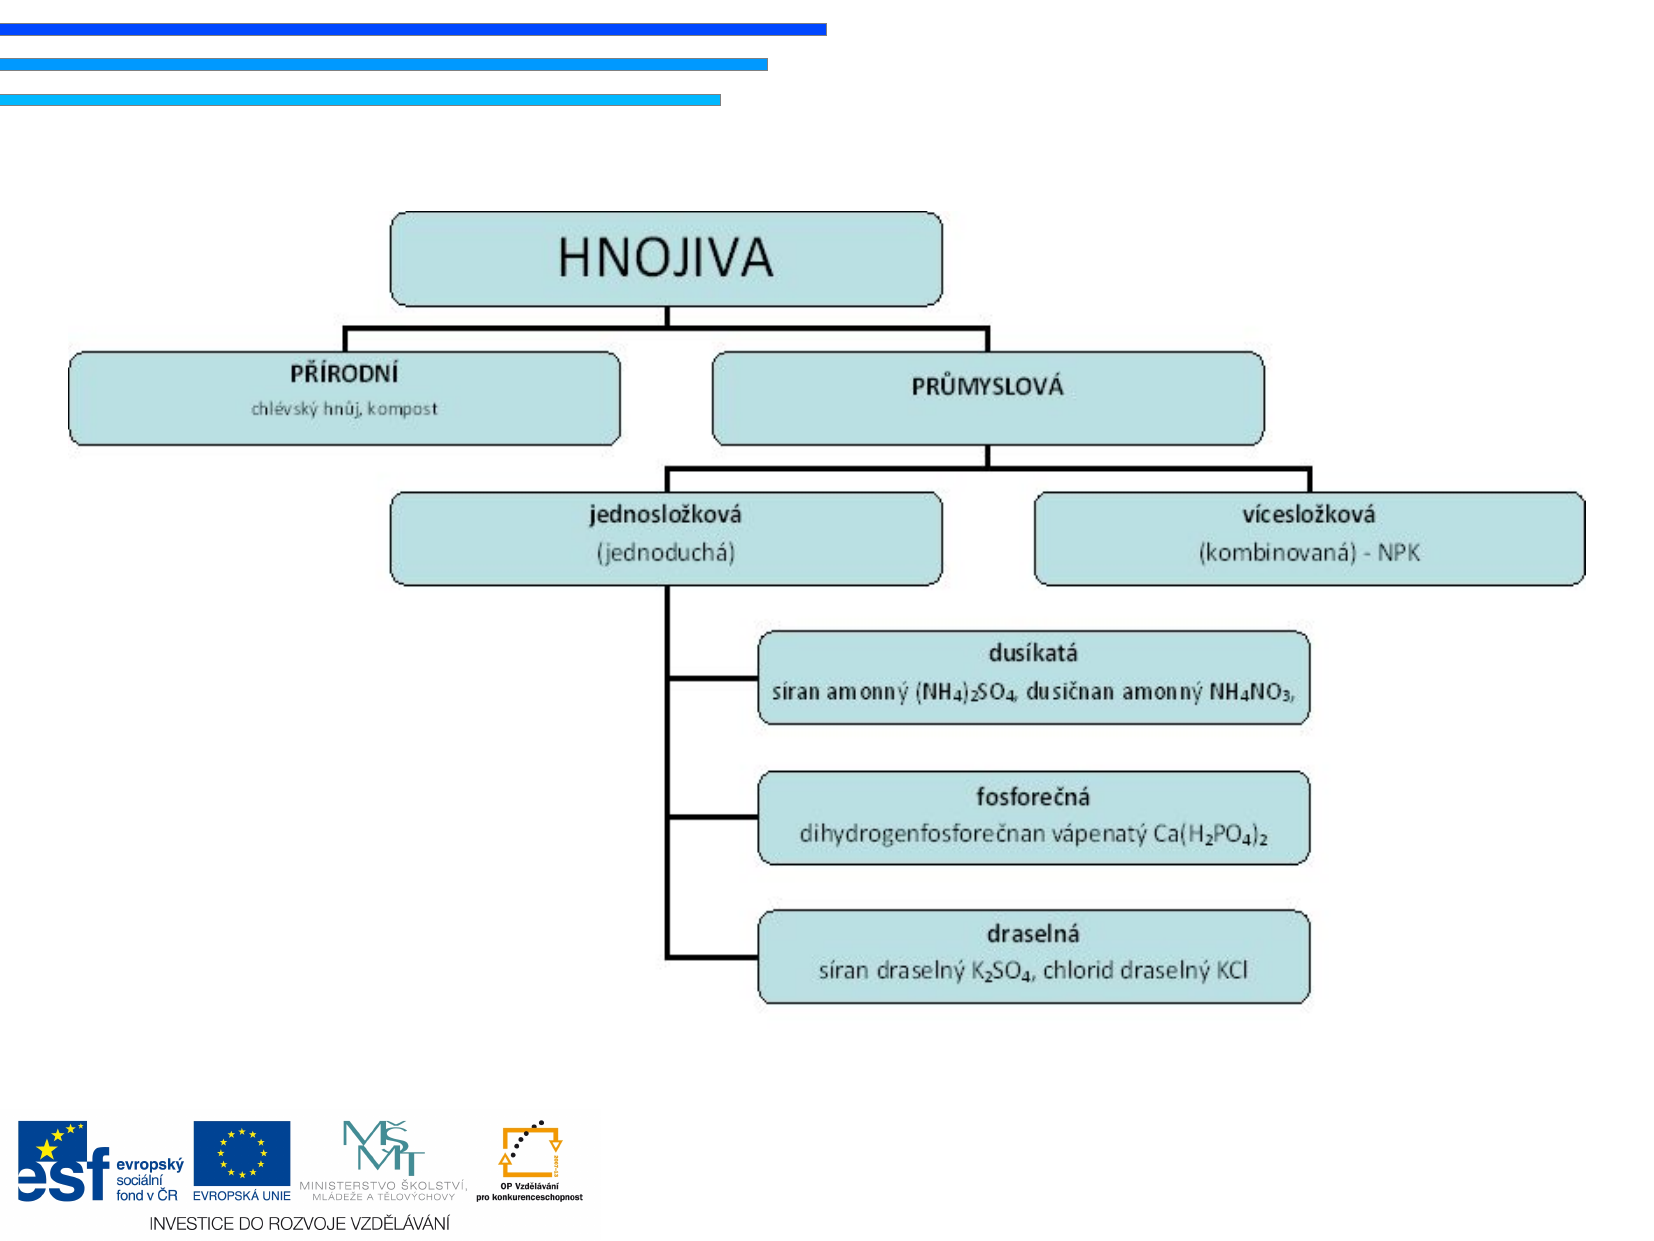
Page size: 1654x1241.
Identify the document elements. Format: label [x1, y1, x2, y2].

picture [0, 1109, 601, 1241]
picture [68, 211, 1586, 1030]
text_box [0, 58, 768, 71]
text_box [0, 94, 721, 106]
text_box [0, 23, 827, 36]
